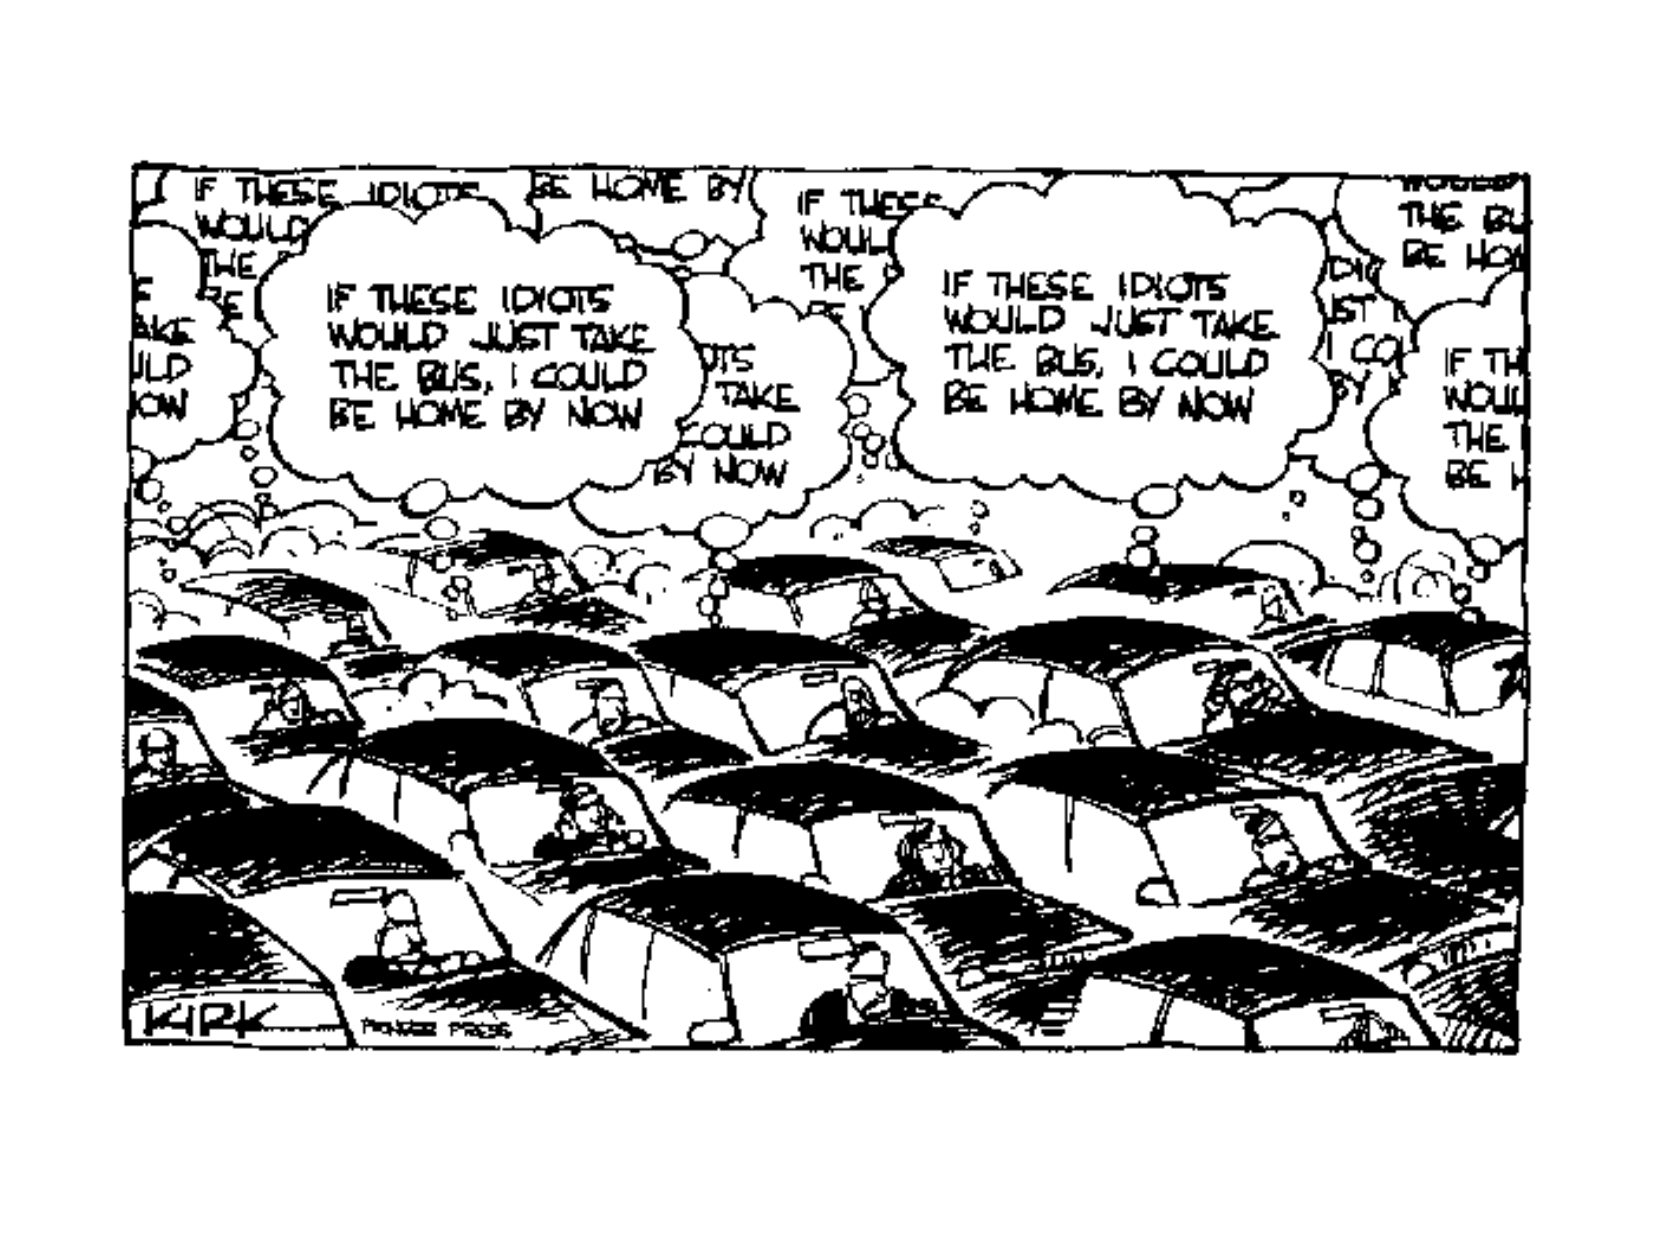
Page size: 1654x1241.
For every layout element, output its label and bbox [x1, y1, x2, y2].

picture [118, 147, 1536, 1063]
